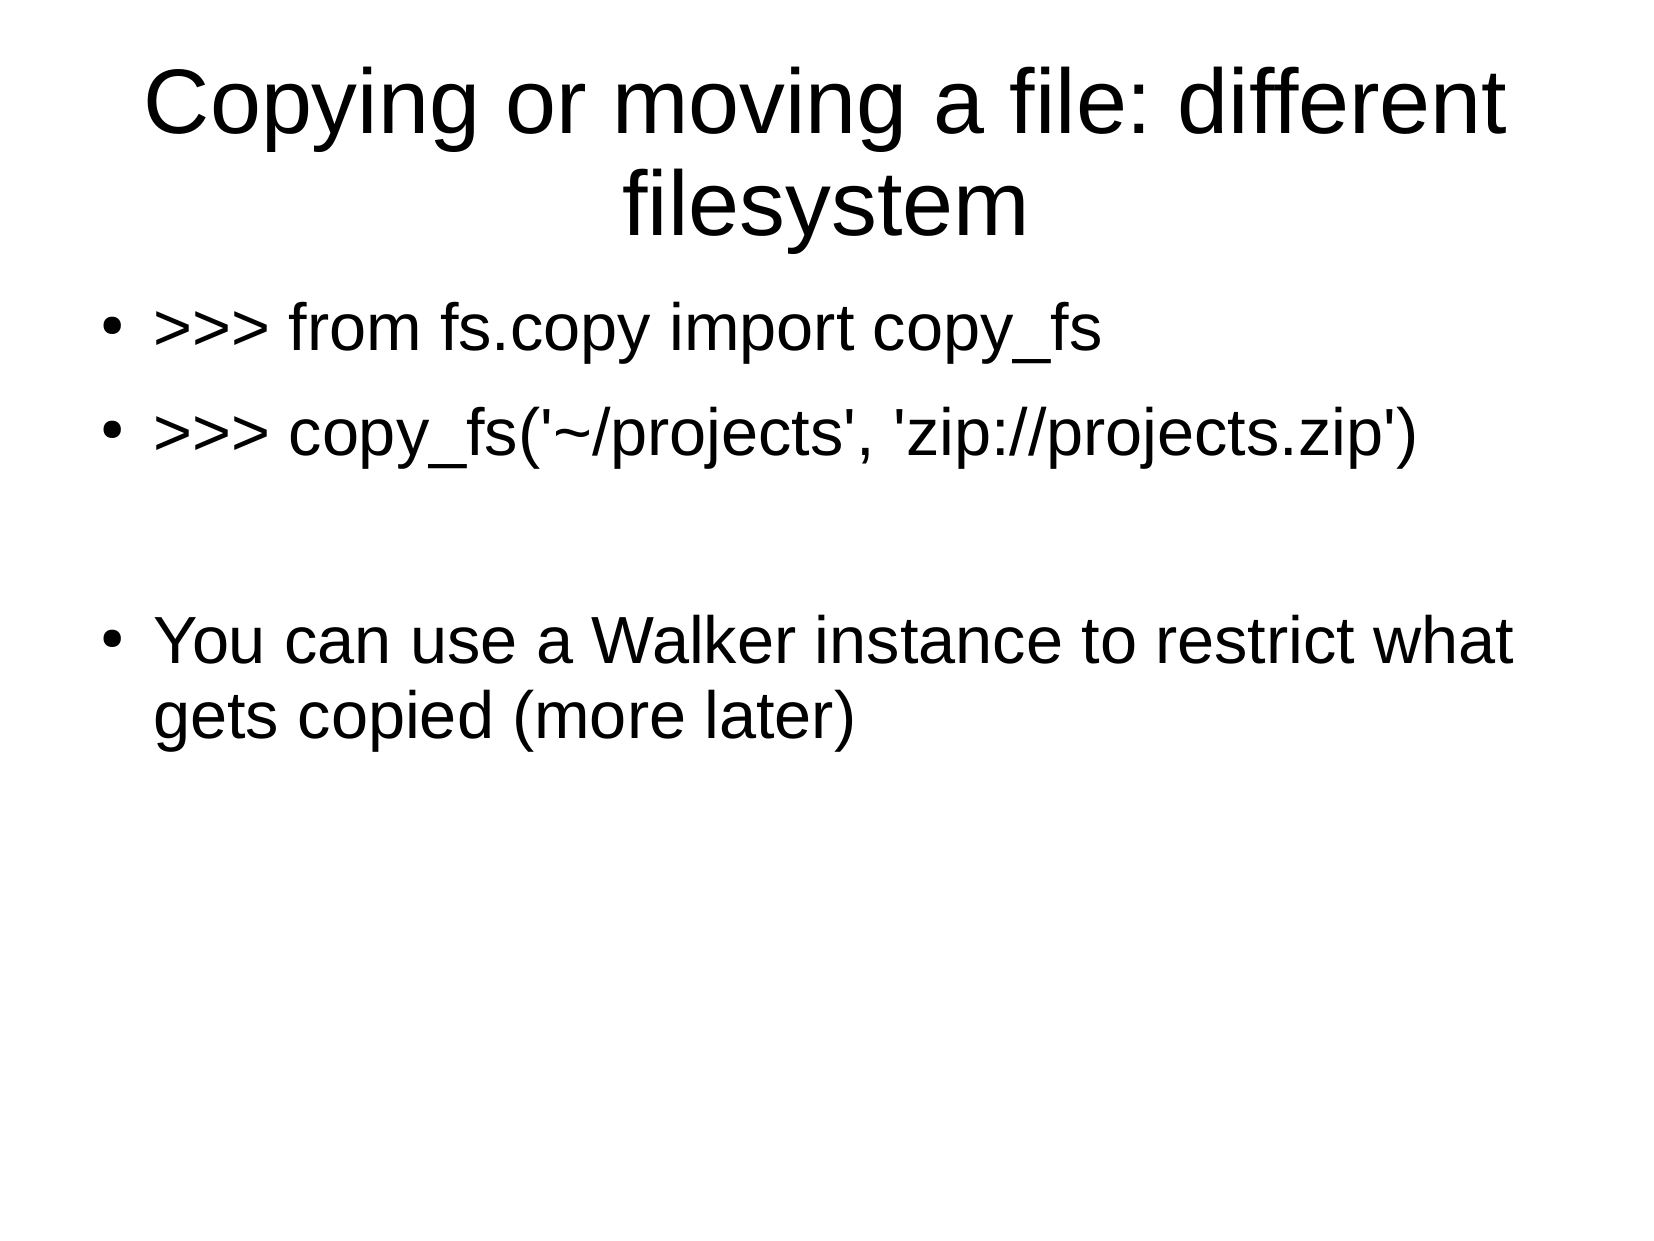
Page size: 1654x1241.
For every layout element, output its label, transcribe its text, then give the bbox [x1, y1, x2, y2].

text_box [82, 290, 1571, 1010]
title Copying or moving a file: different filesystem [82, 49, 1571, 257]
